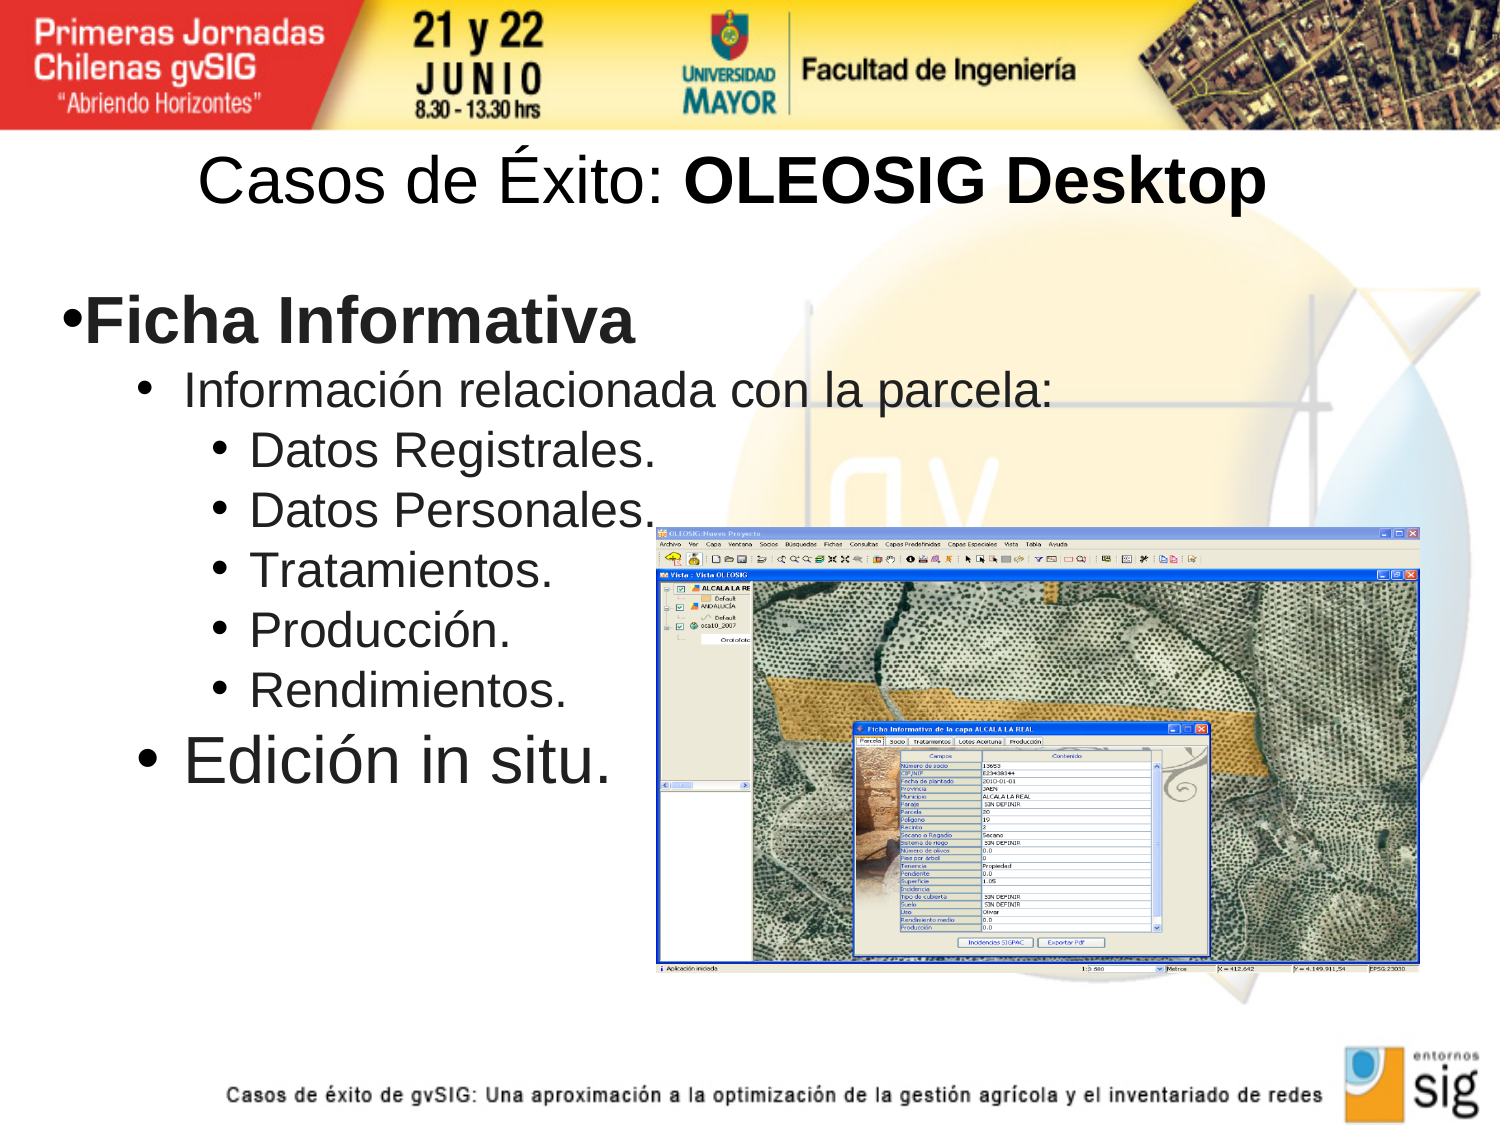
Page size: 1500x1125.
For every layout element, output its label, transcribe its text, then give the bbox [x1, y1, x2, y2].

title Casos de Éxito: OLEOSIG Desktop [58, 93, 1409, 261]
text_box Ficha Informativa Información relacionada con la parcela: Datos Registrales. Datos Personales. Tratamientos. Producción. Rendimientos. Edición in situ. [46, 269, 1360, 805]
picture [0, 0, 1500, 1125]
